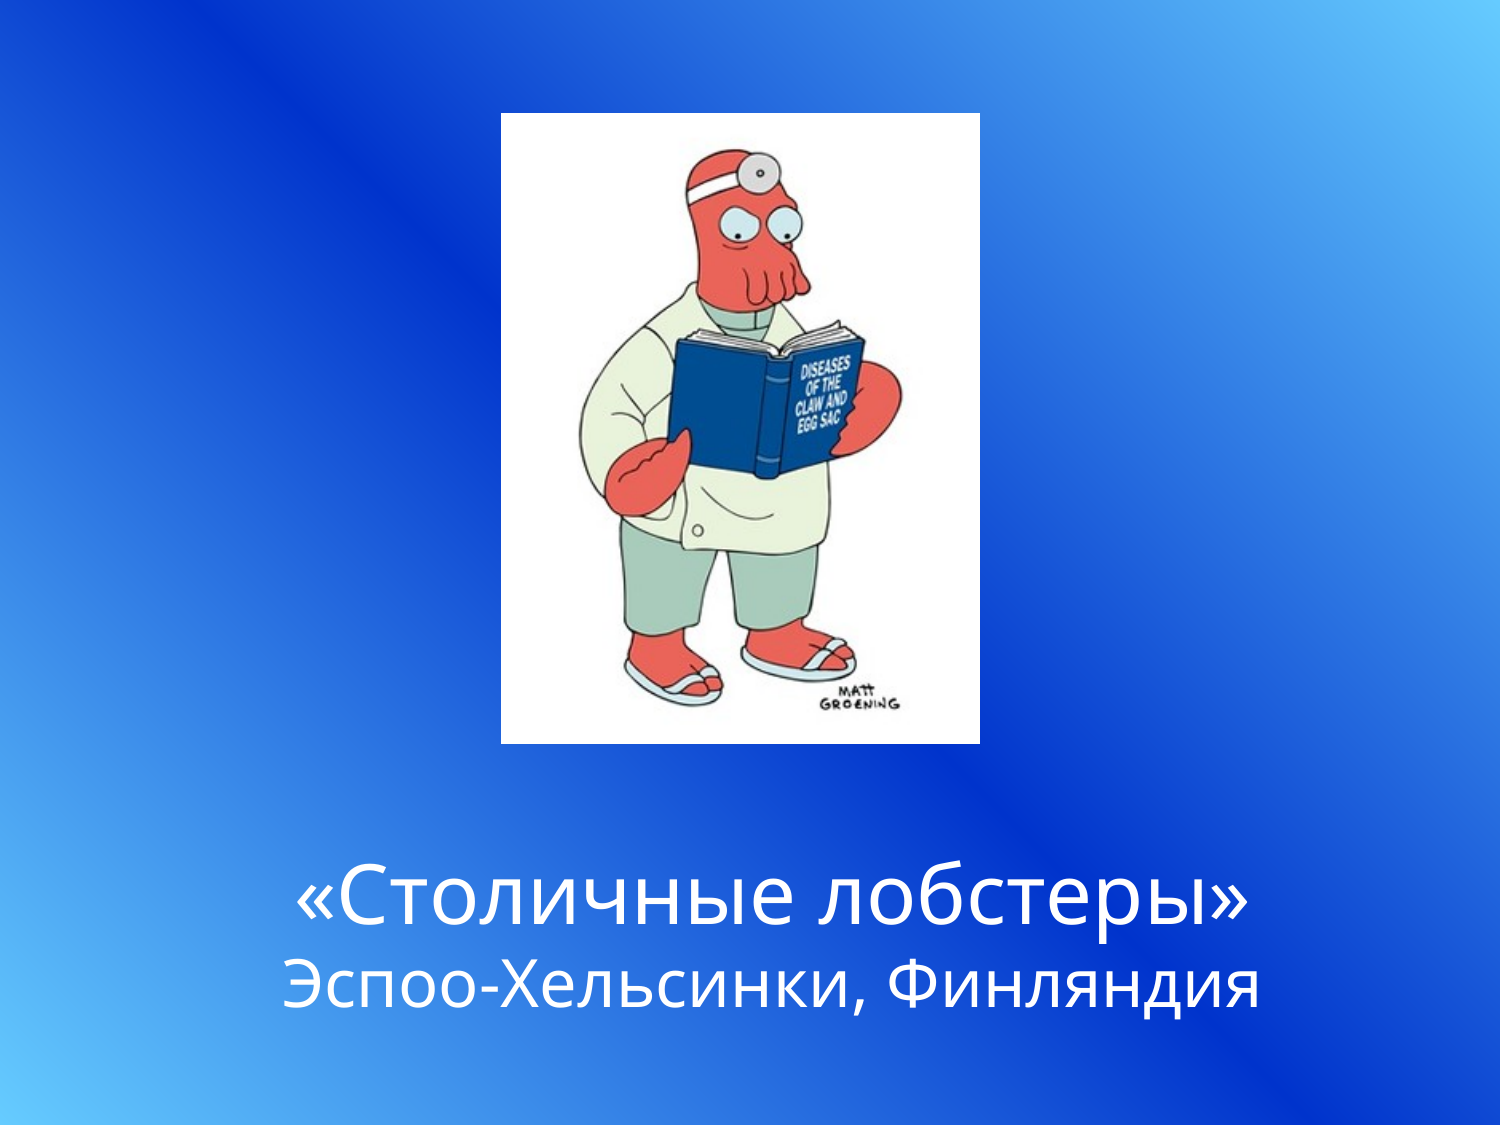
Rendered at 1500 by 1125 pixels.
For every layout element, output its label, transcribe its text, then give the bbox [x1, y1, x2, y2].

text_box «Столичные лобстеры» Эспоо-Хельсинки, Финляндия [135, 810, 1411, 1052]
picture [501, 113, 980, 744]
